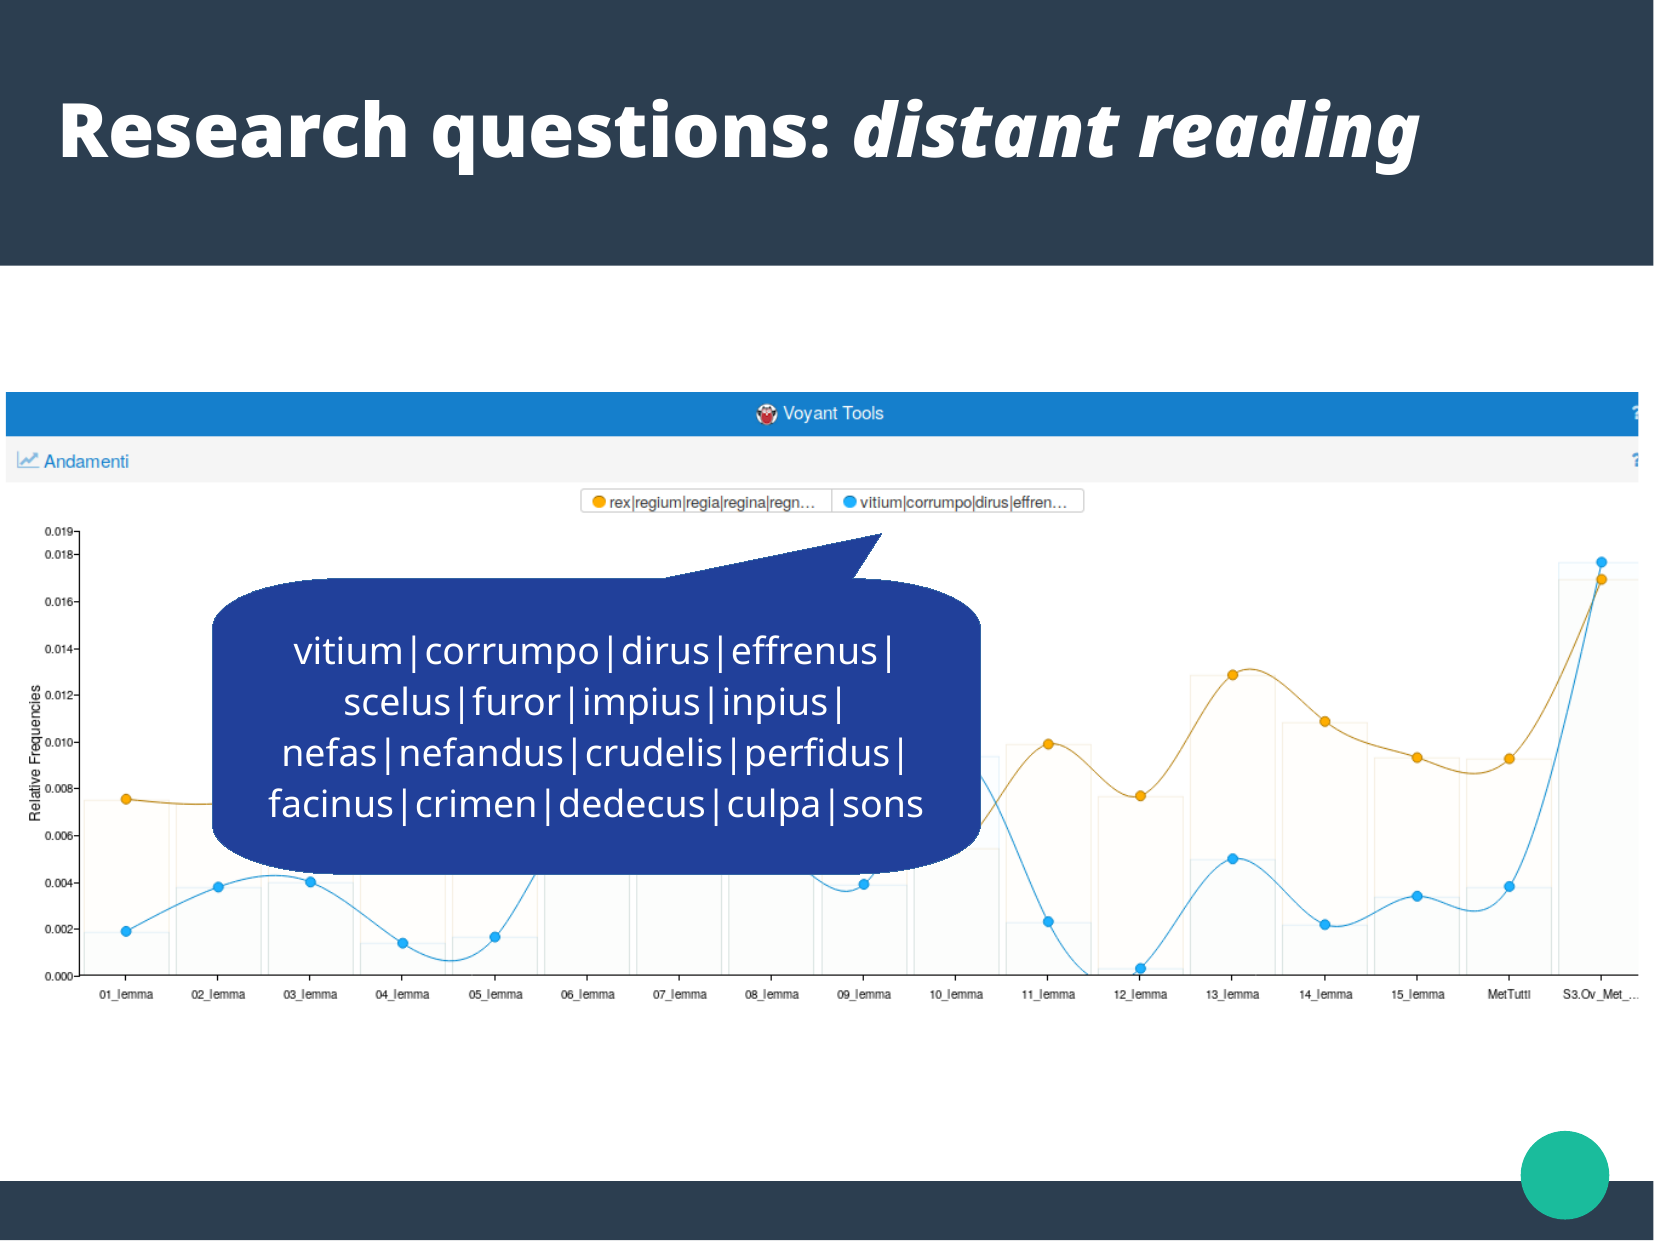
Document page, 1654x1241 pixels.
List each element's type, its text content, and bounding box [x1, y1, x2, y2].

title Research questions: distant reading [57, 49, 1629, 207]
picture [5, 392, 1639, 1007]
text_box vitium|corrumpo|dirus|effrenus| scelus|furor|impius|inpius| nefas|nefandus|crudelis|perfidus| facinus|crimen|dedecus|culpa|sons [212, 533, 981, 875]
